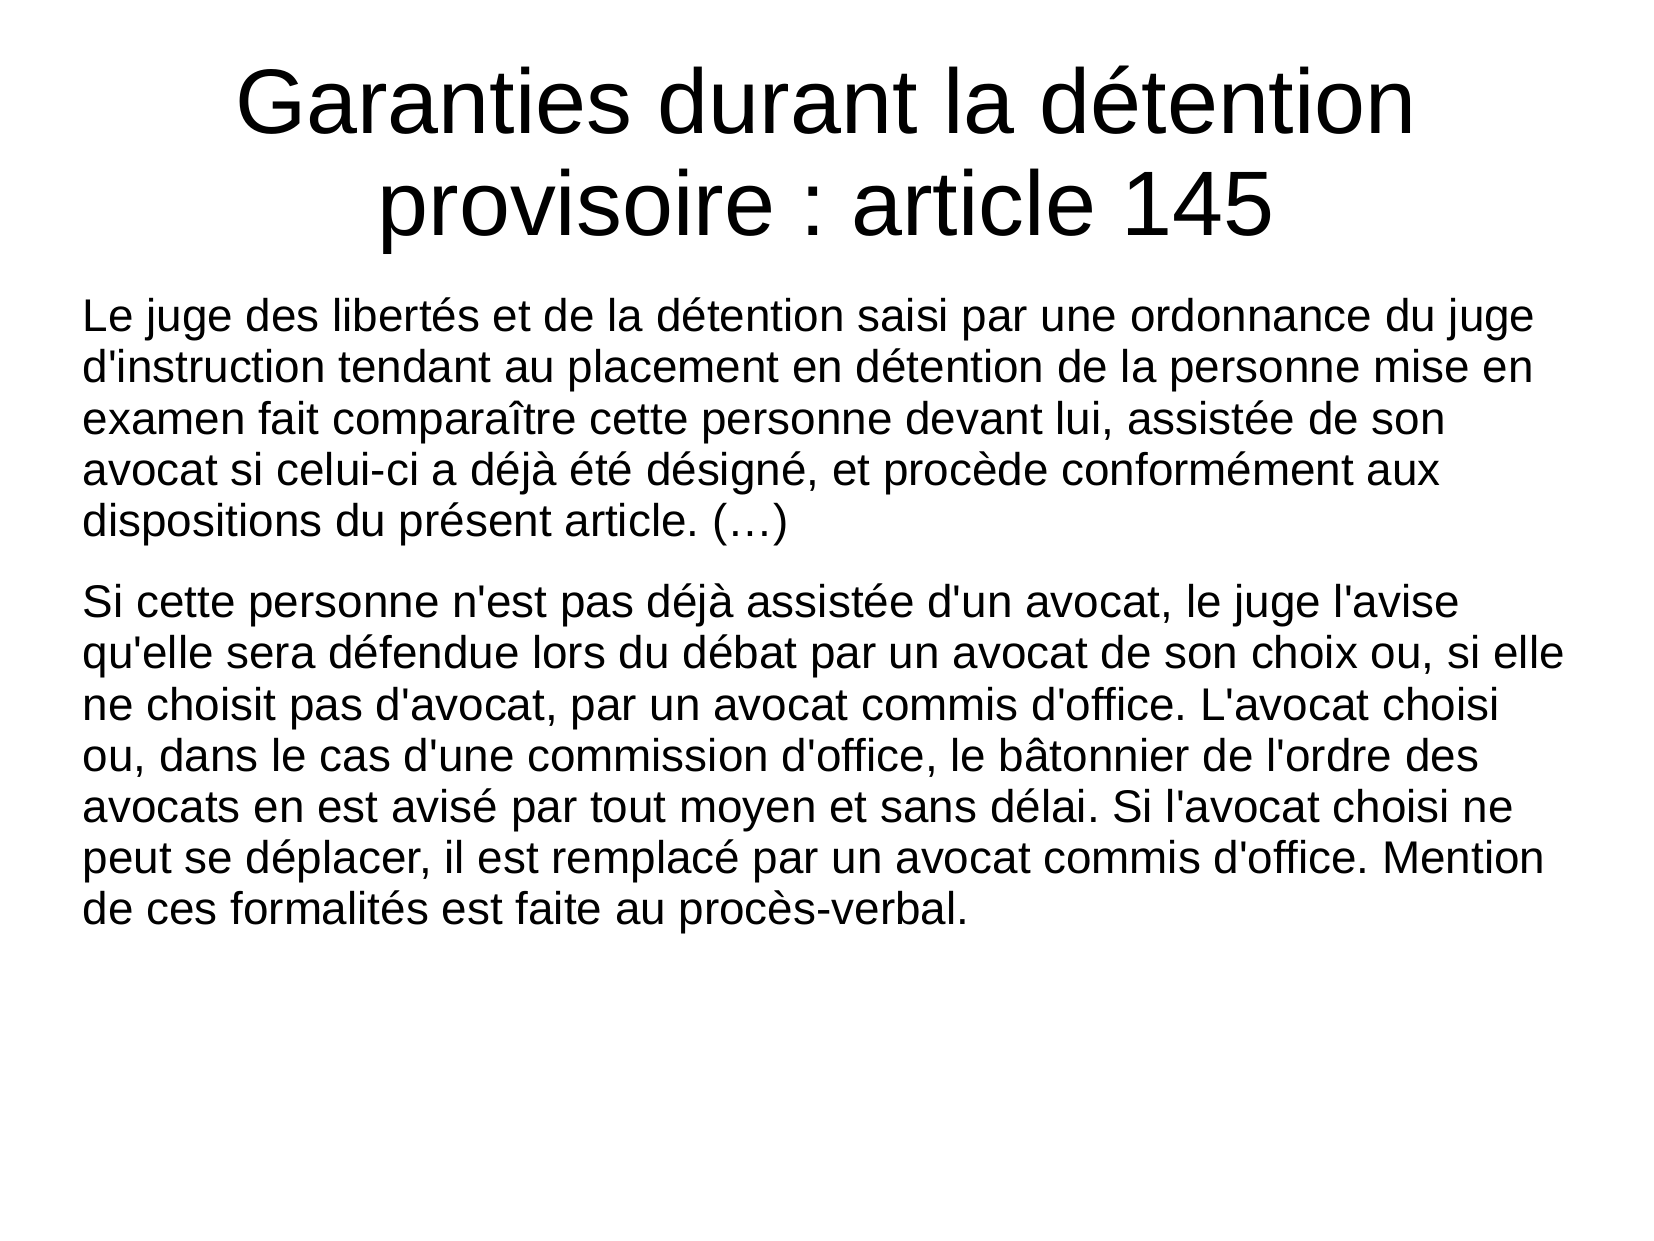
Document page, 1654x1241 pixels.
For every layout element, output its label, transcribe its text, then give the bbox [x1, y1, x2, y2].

list Le juge des libertés et de la détention saisi par une ordonnance du juge d'instruction tendant au placement en détention de la personne mise en examen fait comparaître cette personne devant lui, assistée de son avocat si celui-ci a déjà été désigné, et procède conformément aux dispositions du présent article. (…) Si cette personne n'est pas déjà assistée d'un avocat, le juge l'avise qu'elle sera défendue lors du débat par un avocat de son choix ou, si elle ne choisit pas d'avocat, par un avocat commis d'office. L'avocat choisi ou, dans le cas d'une commission d'office, le bâtonnier de l'ordre des avocats en est avisé par tout moyen et sans délai. Si l'avocat choisi ne peut se déplacer, il est remplacé par un avocat commis d'office. Mention de ces formalités est faite au procès-verbal. [82, 290, 1571, 1010]
title Garanties durant la détention provisoire : article 145 [82, 49, 1571, 257]
